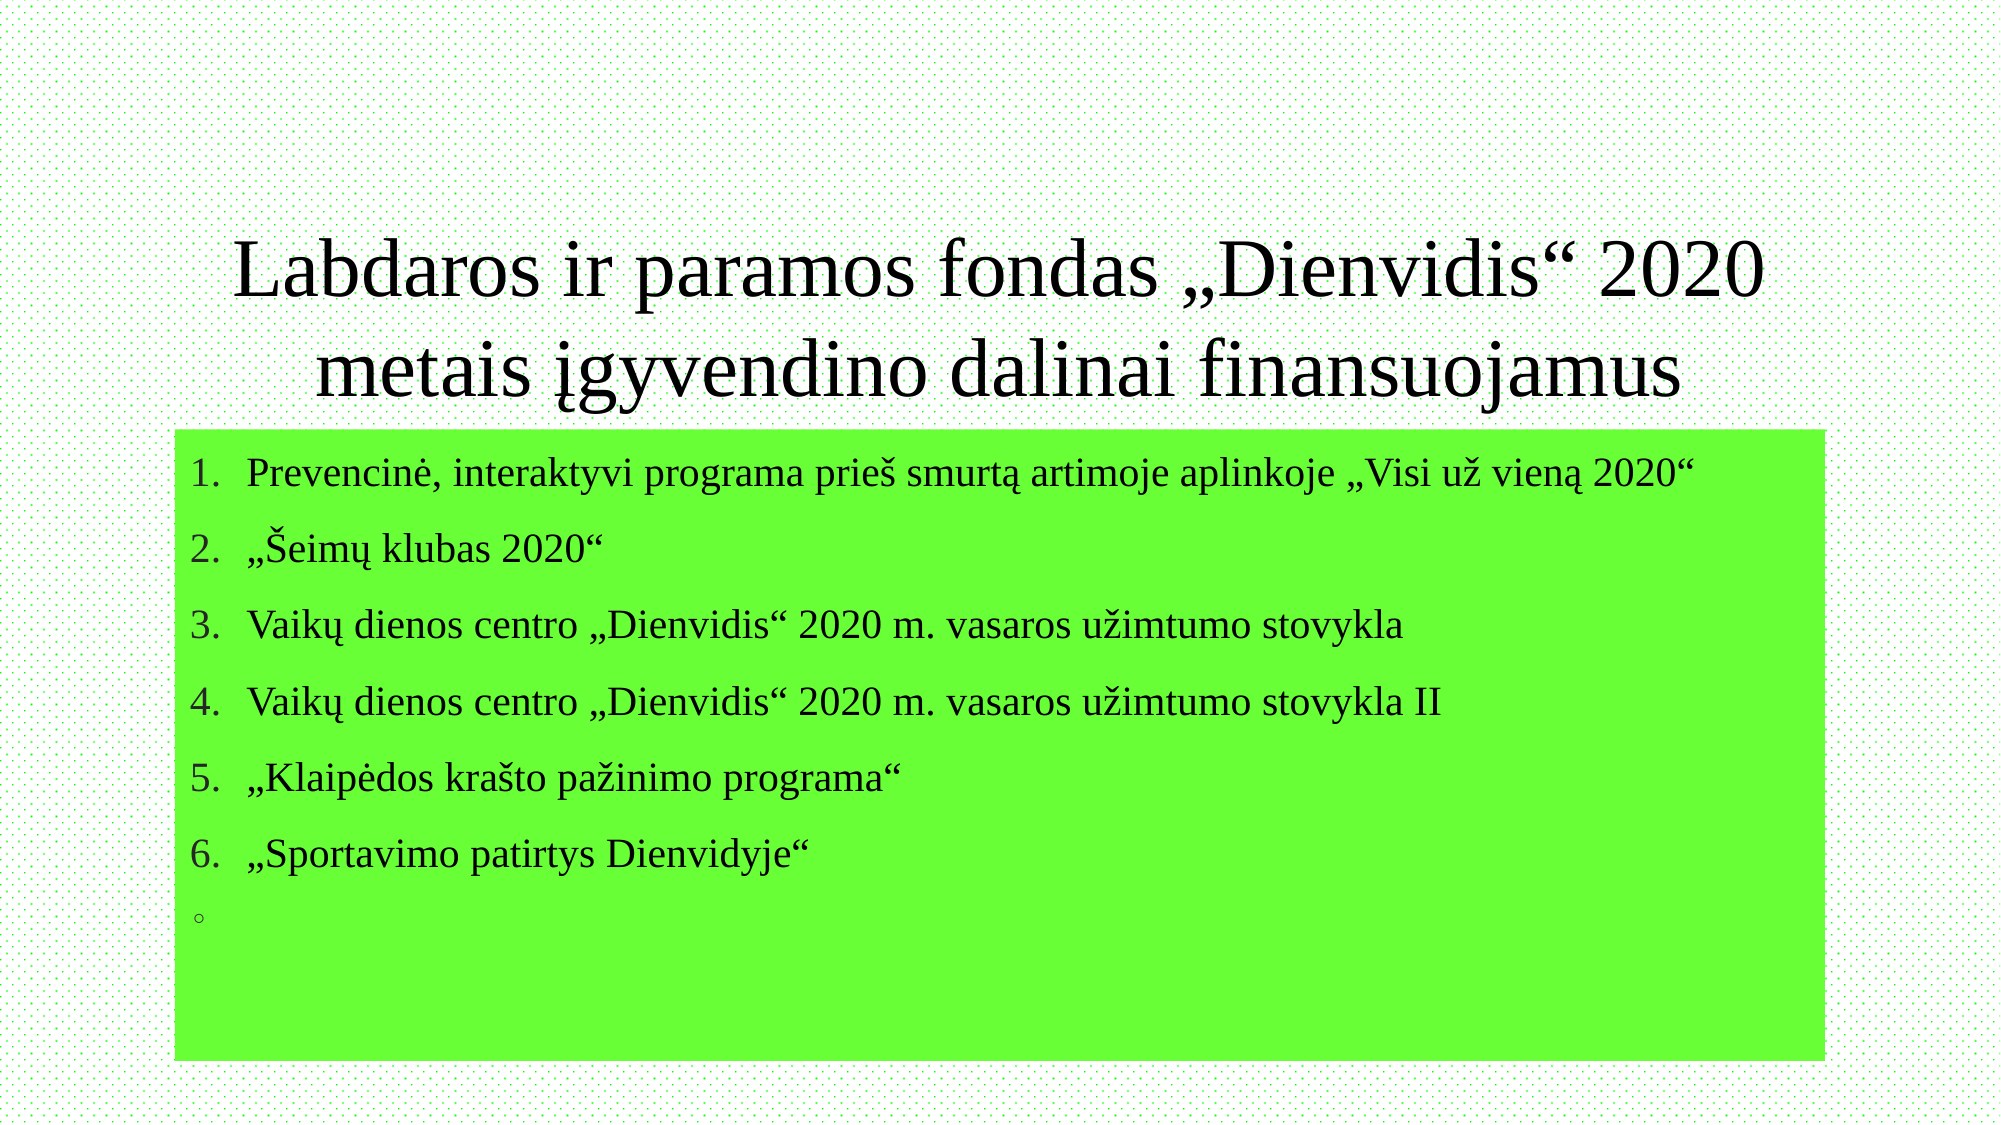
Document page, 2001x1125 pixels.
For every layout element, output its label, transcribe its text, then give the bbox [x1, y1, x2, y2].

title Labdaros ir paramos fondas „Dienvidis“ 2020 metais įgyvendino dalinai finansuojamus Klaipėdos miesto savivaldybės projektus: [174, 105, 1825, 331]
list Prevencinė, interaktyvi programa prieš smurtą artimoje aplinkoje „Visi už vieną 2020“ „Šeimų klubas 2020“ Vaikų dienos centro „Dienvidis“ 2020 m. vasaros užimtumo stovykla Vaikų dienos centro „Dienvidis“ 2020 m. vasaros užimtumo stovykla II „Klaipėdos krašto pažinimo programa“ „Sportavimo patirtys Dienvidyje“ [174, 429, 1825, 1061]
